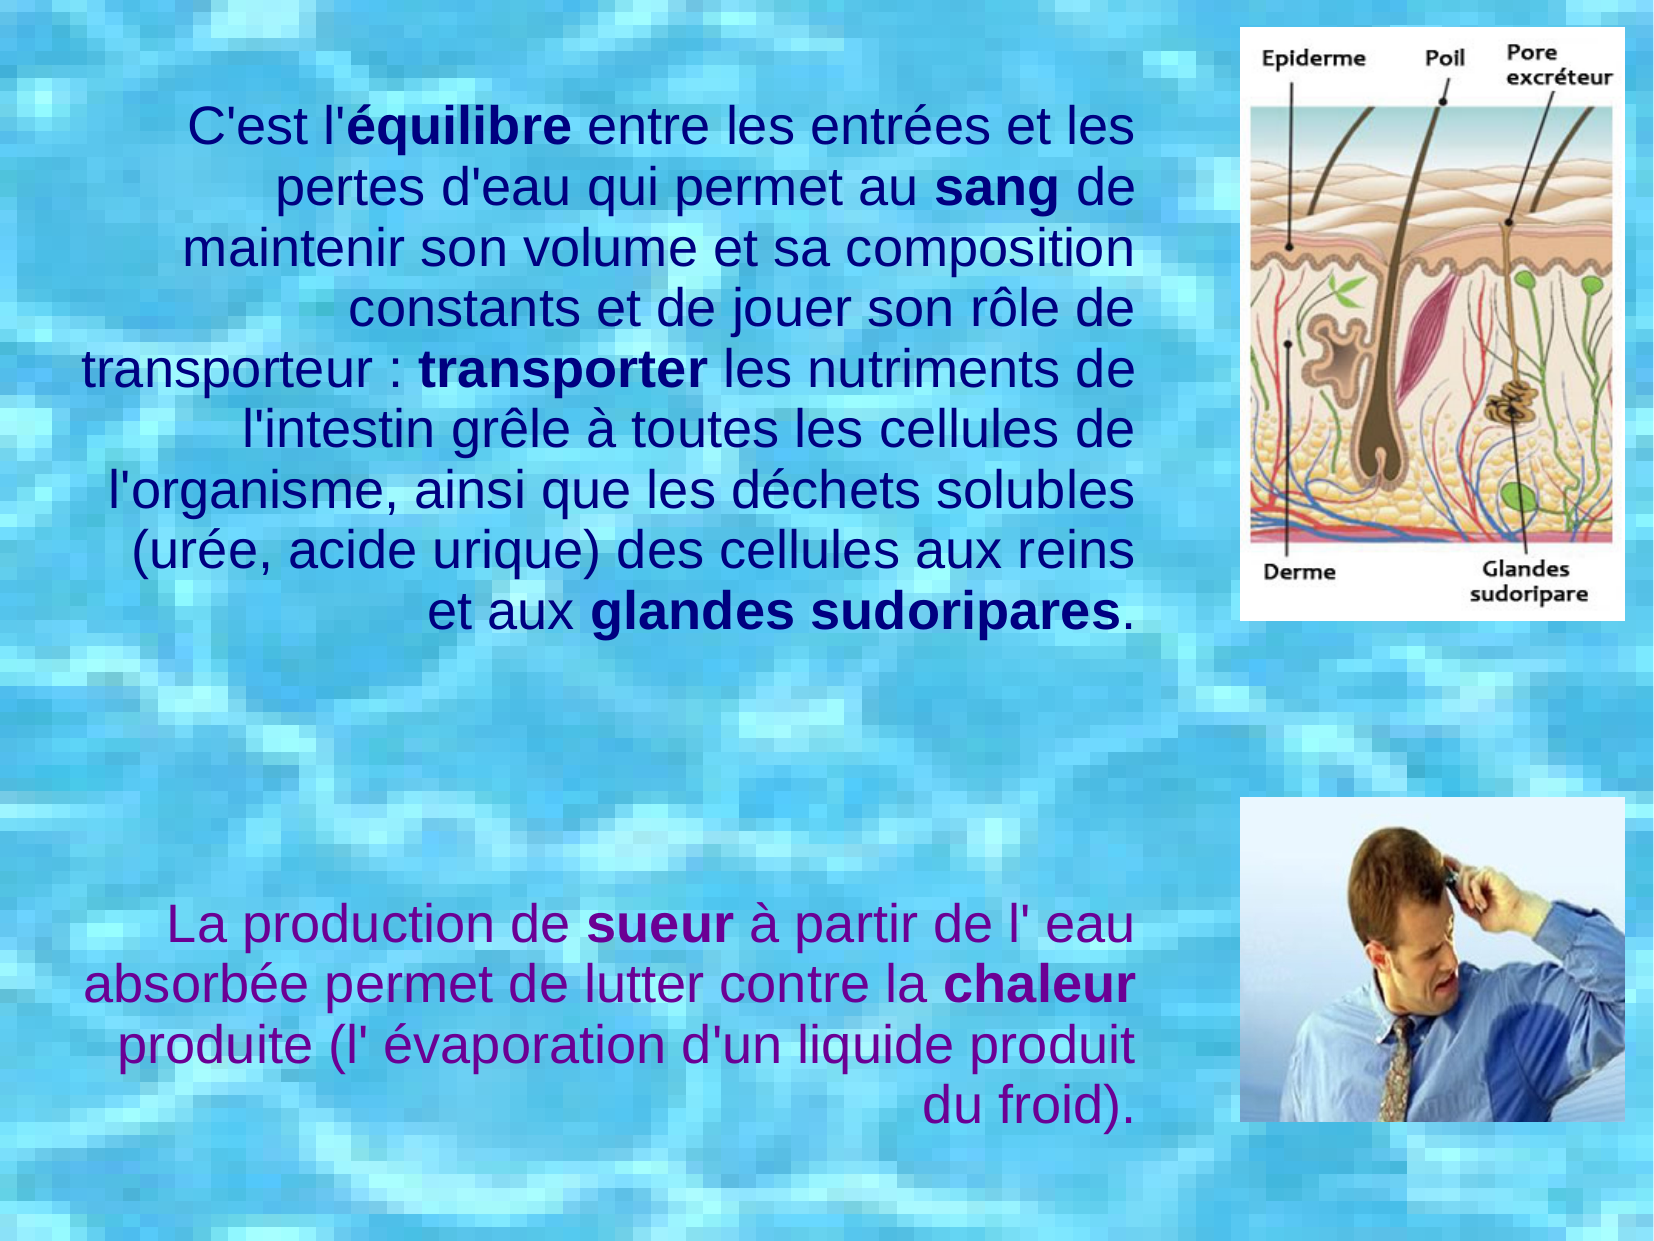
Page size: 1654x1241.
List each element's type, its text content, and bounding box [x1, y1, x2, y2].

picture [0, 0, 1654, 1241]
text_box La production de sueur à partir de l' eau absorbée permet de lutter contre la chaleur produite (l' évaporation d'un liquide produit du froid). [29, 885, 1152, 1147]
text_box C'est l'équilibre entre les entrées et les pertes d'eau qui permet au sang de maintenir son volume et sa composition constants et de jouer son rôle de transporteur : transporter les nutriments de l'intestin grêle à toutes les cellules de l'organisme, ainsi que les déchets solubles (urée, acide urique) des cellules aux reins et aux glandes sudoripares. [59, 88, 1152, 767]
